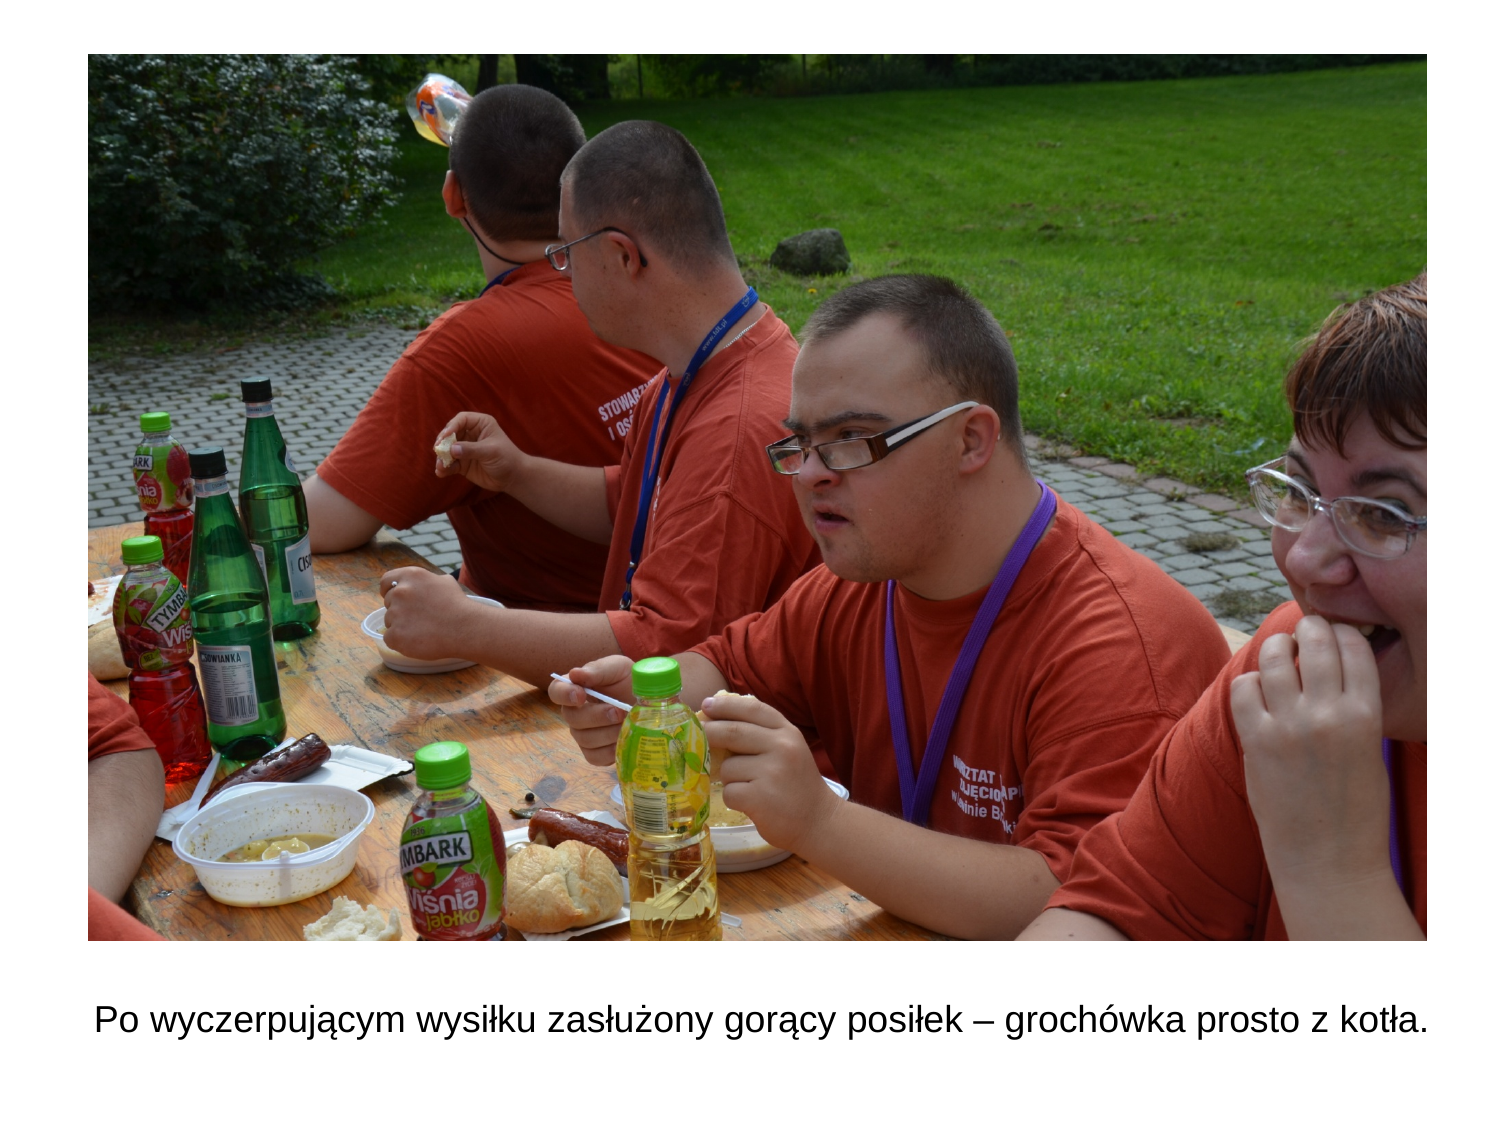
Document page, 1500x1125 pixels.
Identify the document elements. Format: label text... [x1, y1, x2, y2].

picture [88, 54, 1427, 941]
text_box Po wyczerpującym wysiłku zasłużony gorący posiłek – grochówka prosto z kotła. [79, 987, 1445, 1048]
